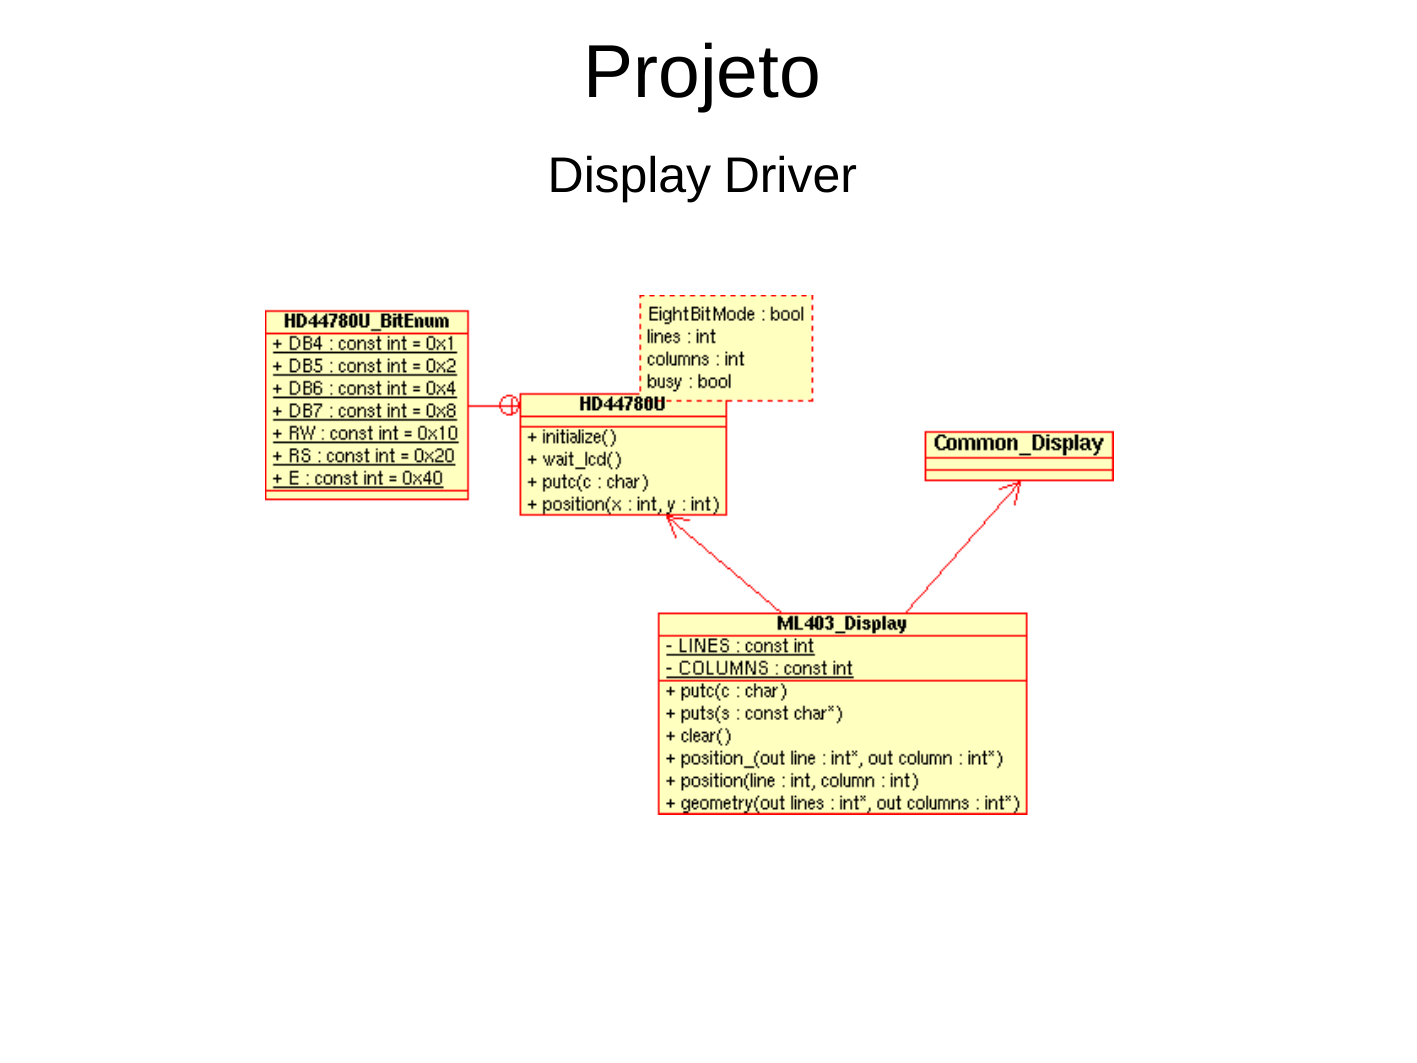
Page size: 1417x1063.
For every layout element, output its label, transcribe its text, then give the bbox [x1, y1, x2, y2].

text_box Projeto [59, 29, 1359, 143]
picture [265, 295, 1114, 815]
text_box Display Driver [59, 147, 1359, 224]
